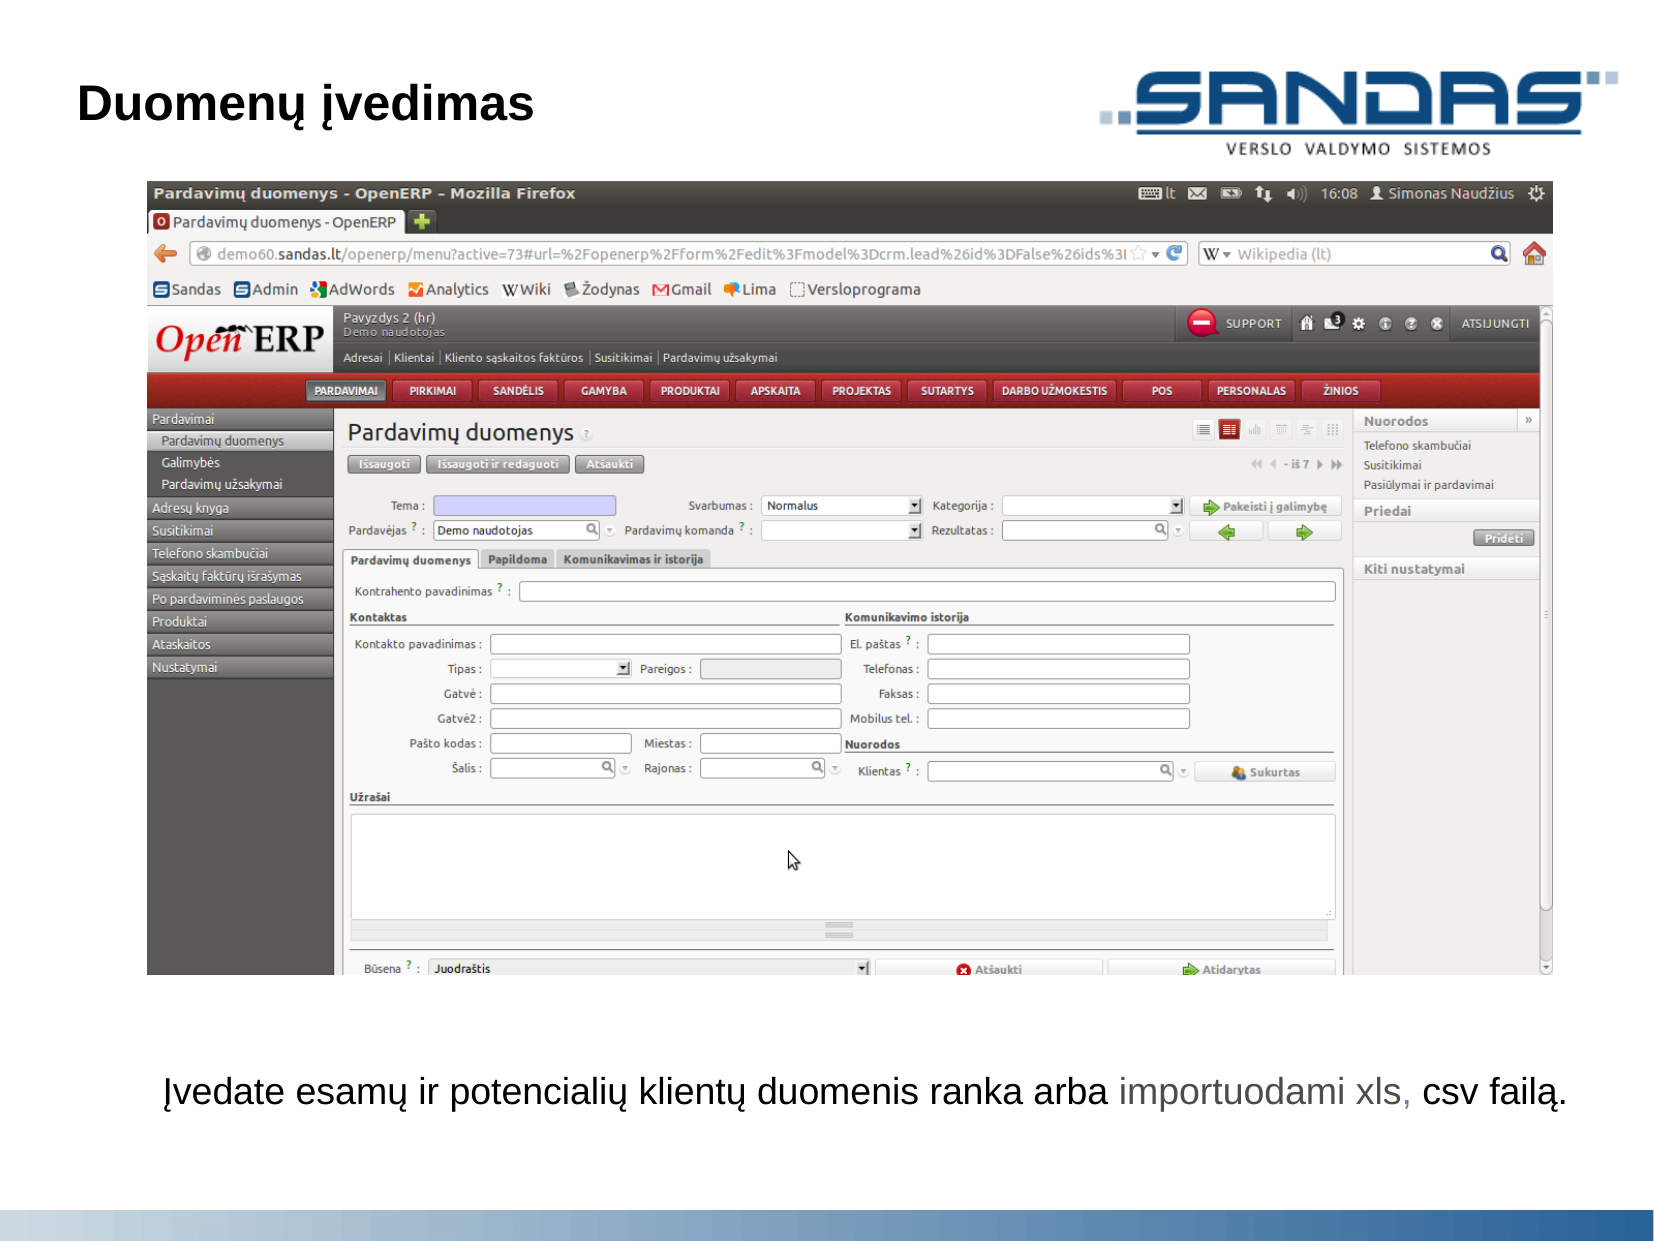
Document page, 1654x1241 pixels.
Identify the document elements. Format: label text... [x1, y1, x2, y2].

picture [147, 9, 1626, 975]
picture [0, 1210, 1654, 1241]
text_box Įvedate esamų ir potencialių klientų duomenis ranka arba importuodami xls, csv failą. [147, 1062, 1584, 1120]
title Duomenų įvedimas [76, 59, 1565, 148]
